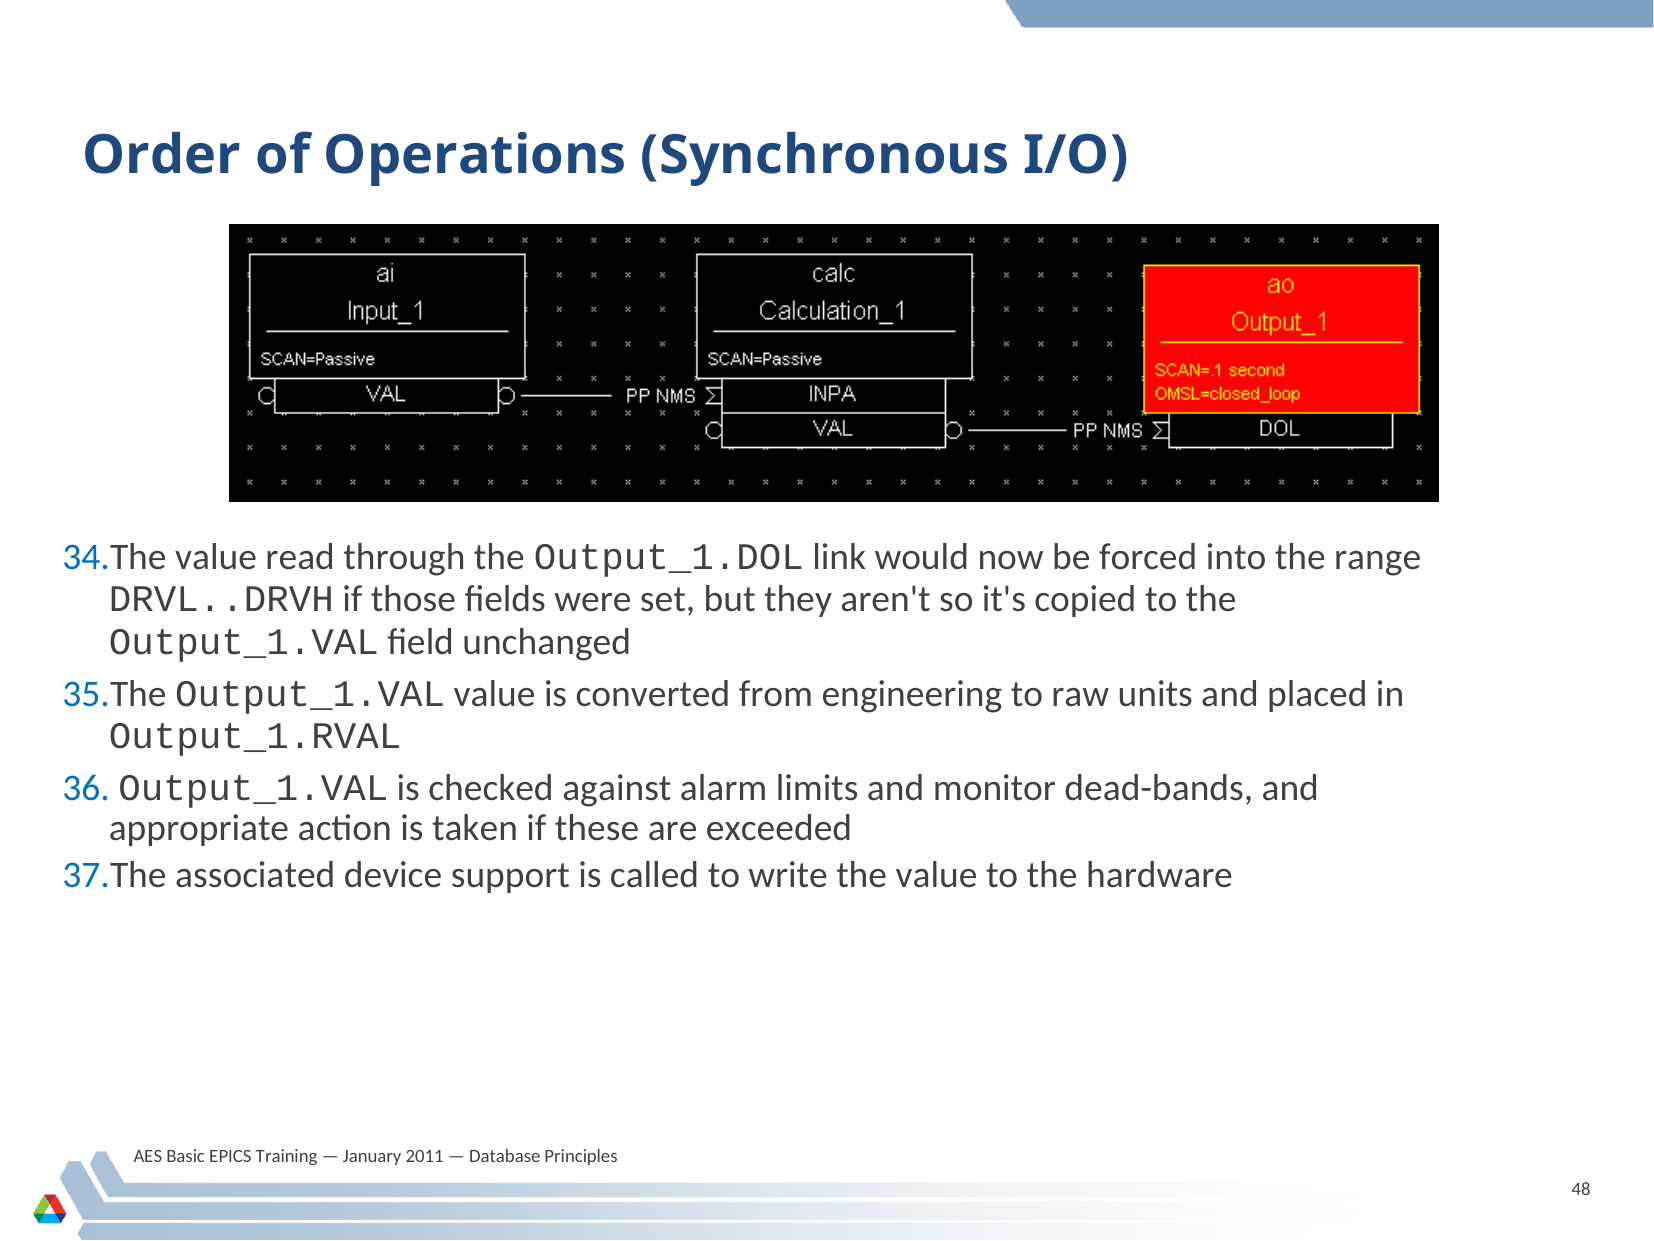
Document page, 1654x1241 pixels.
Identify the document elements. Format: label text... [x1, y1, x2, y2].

picture [0, 0, 1654, 29]
title Order of Operations (Synchronous I/O) [82, 121, 1571, 185]
picture [0, 1143, 1654, 1240]
list The value read through the Output_1.DOL link would now be forced into the range DRVL..DRVH if those fields were set, but they aren't so it's copied to the Output_1.VAL field unchanged The Output_1.VAL value is converted from engineering to raw units and placed in Output_1.RVAL Output_1.VAL is checked against alarm limits and monitor dead-bands, and appropriate action is taken if these are exceeded The associated device support is called to write the value to the hardware [62, 538, 1498, 973]
picture [229, 224, 1439, 502]
